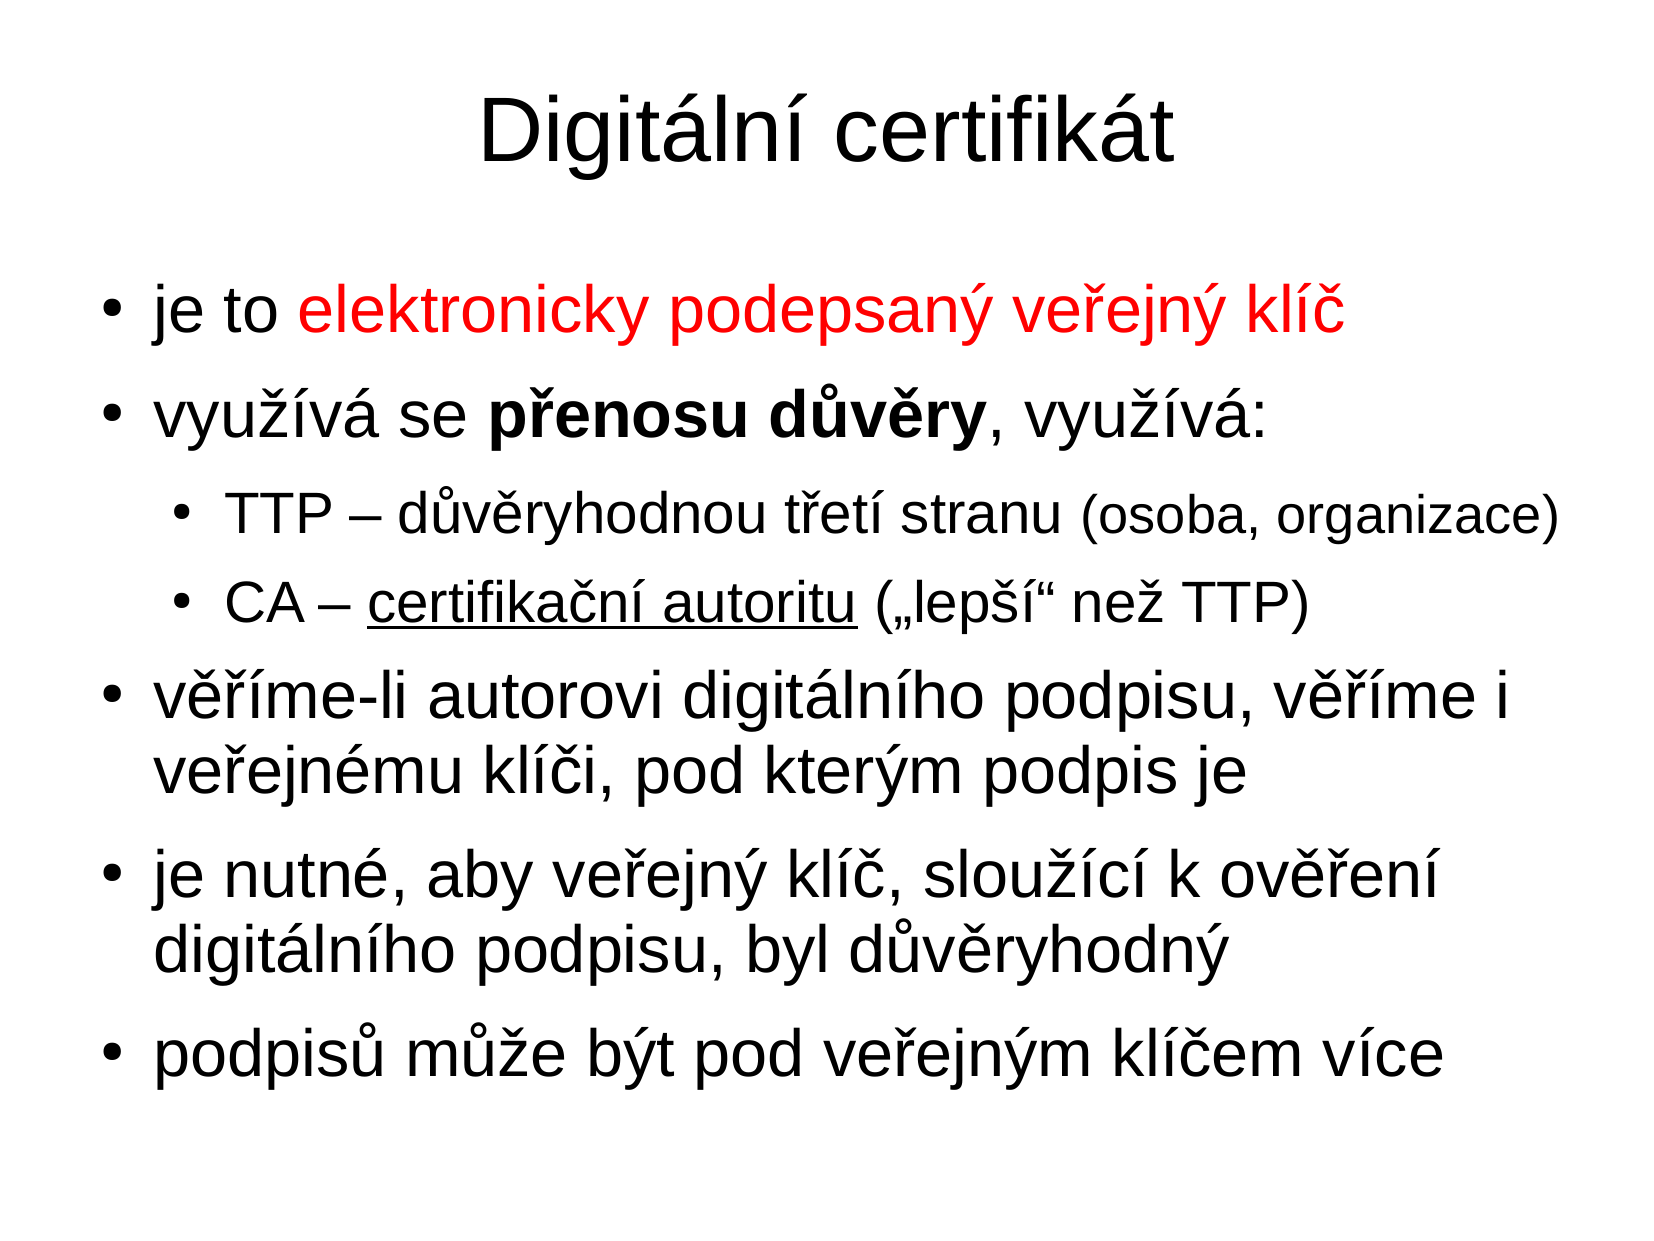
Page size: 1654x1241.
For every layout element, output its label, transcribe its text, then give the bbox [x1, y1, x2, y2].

title Digitální certifikát [82, 33, 1571, 226]
list je to elektronicky podepsaný veřejný klíč využívá se přenosu důvěry, využívá: TTP – důvěryhodnou třetí stranu (osoba, organizace) CA – certifikační autoritu („lepší“ než TTP) věříme-li autorovi digitálního podpisu, věříme i veřejnému klíči, pod kterým podpis je je nutné, aby veřejný klíč, sloužící k ověření digitálního podpisu, byl důvěryhodný podpisů může být pod veřejným klíčem více [82, 272, 1571, 1092]
